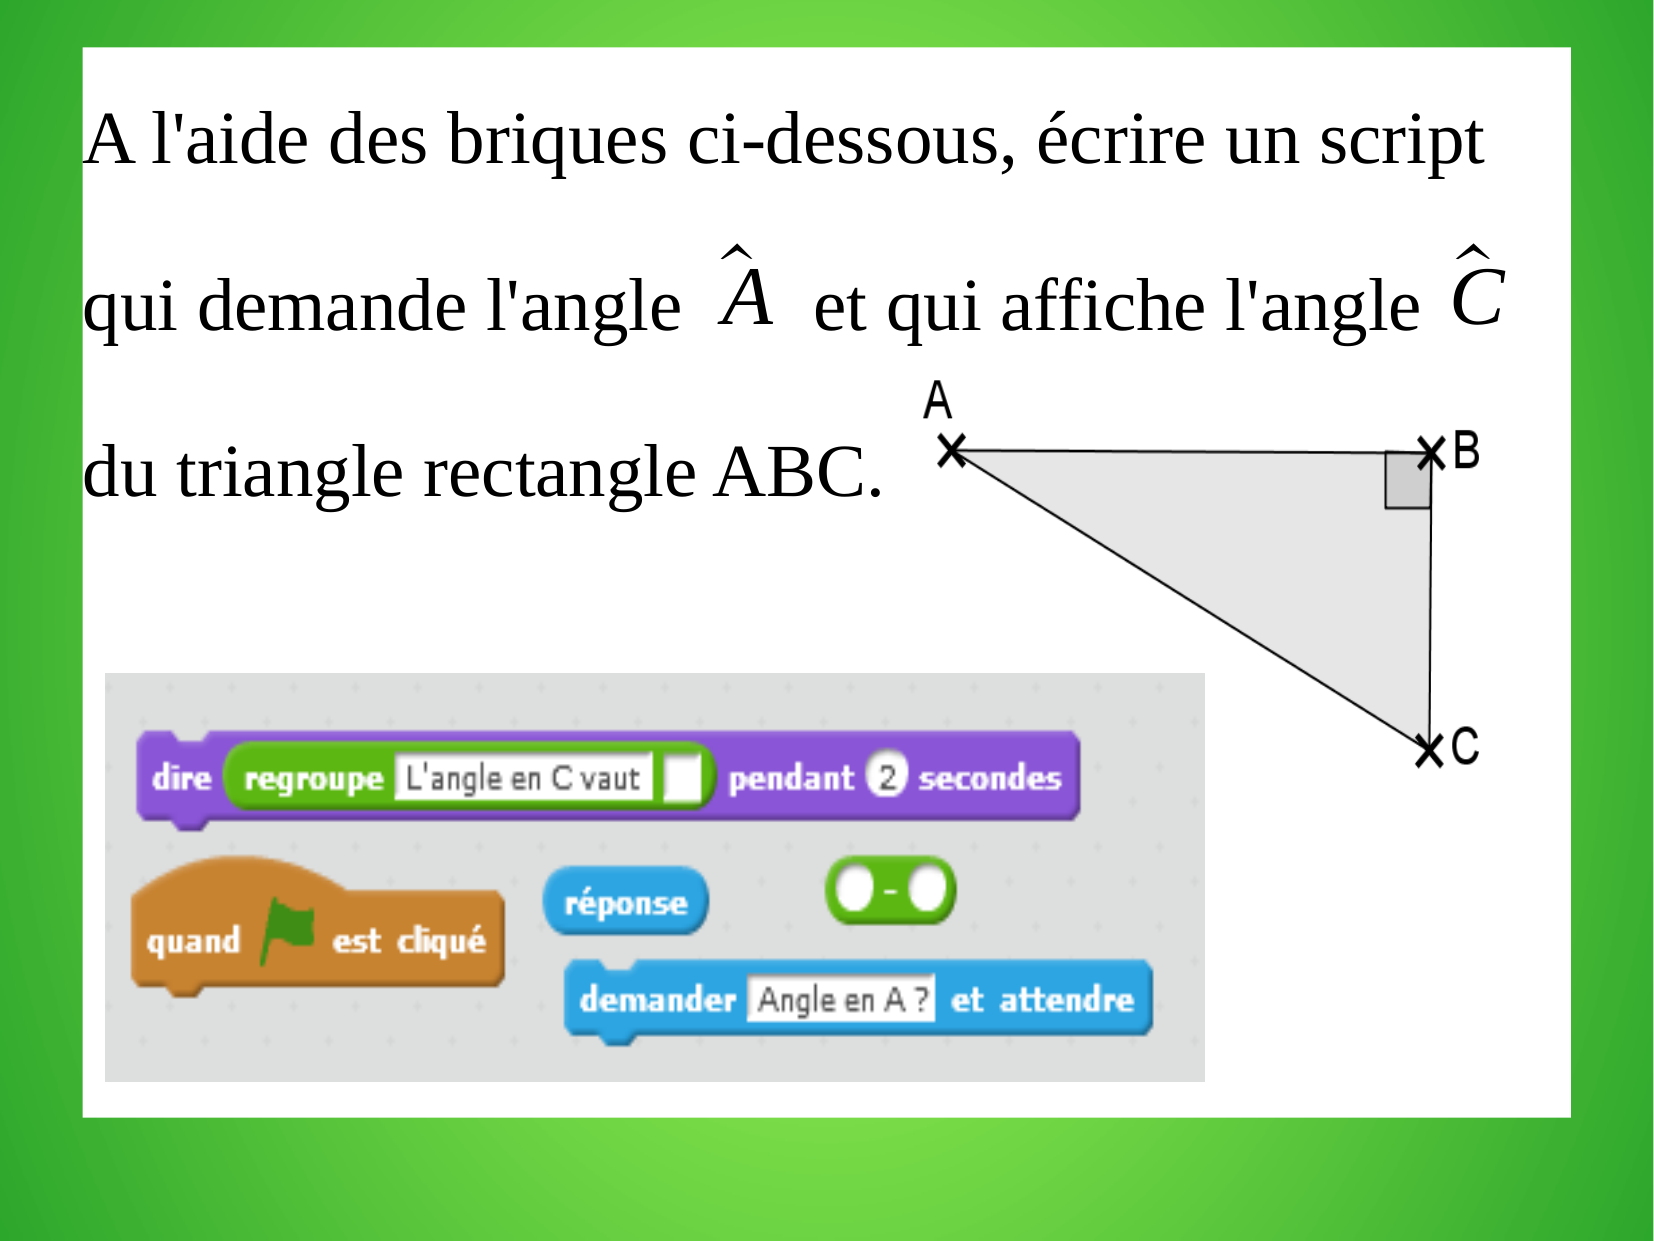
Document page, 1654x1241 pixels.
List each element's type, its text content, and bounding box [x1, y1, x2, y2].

chart [708, 240, 780, 343]
chart [1443, 240, 1512, 343]
picture [0, 0, 1654, 1241]
subtitle A l'aide des briques ci-dessous, écrire un script qui demande l'angle et qui affiche l'angle du triangle rectangle ABC. [82, 47, 1571, 1118]
